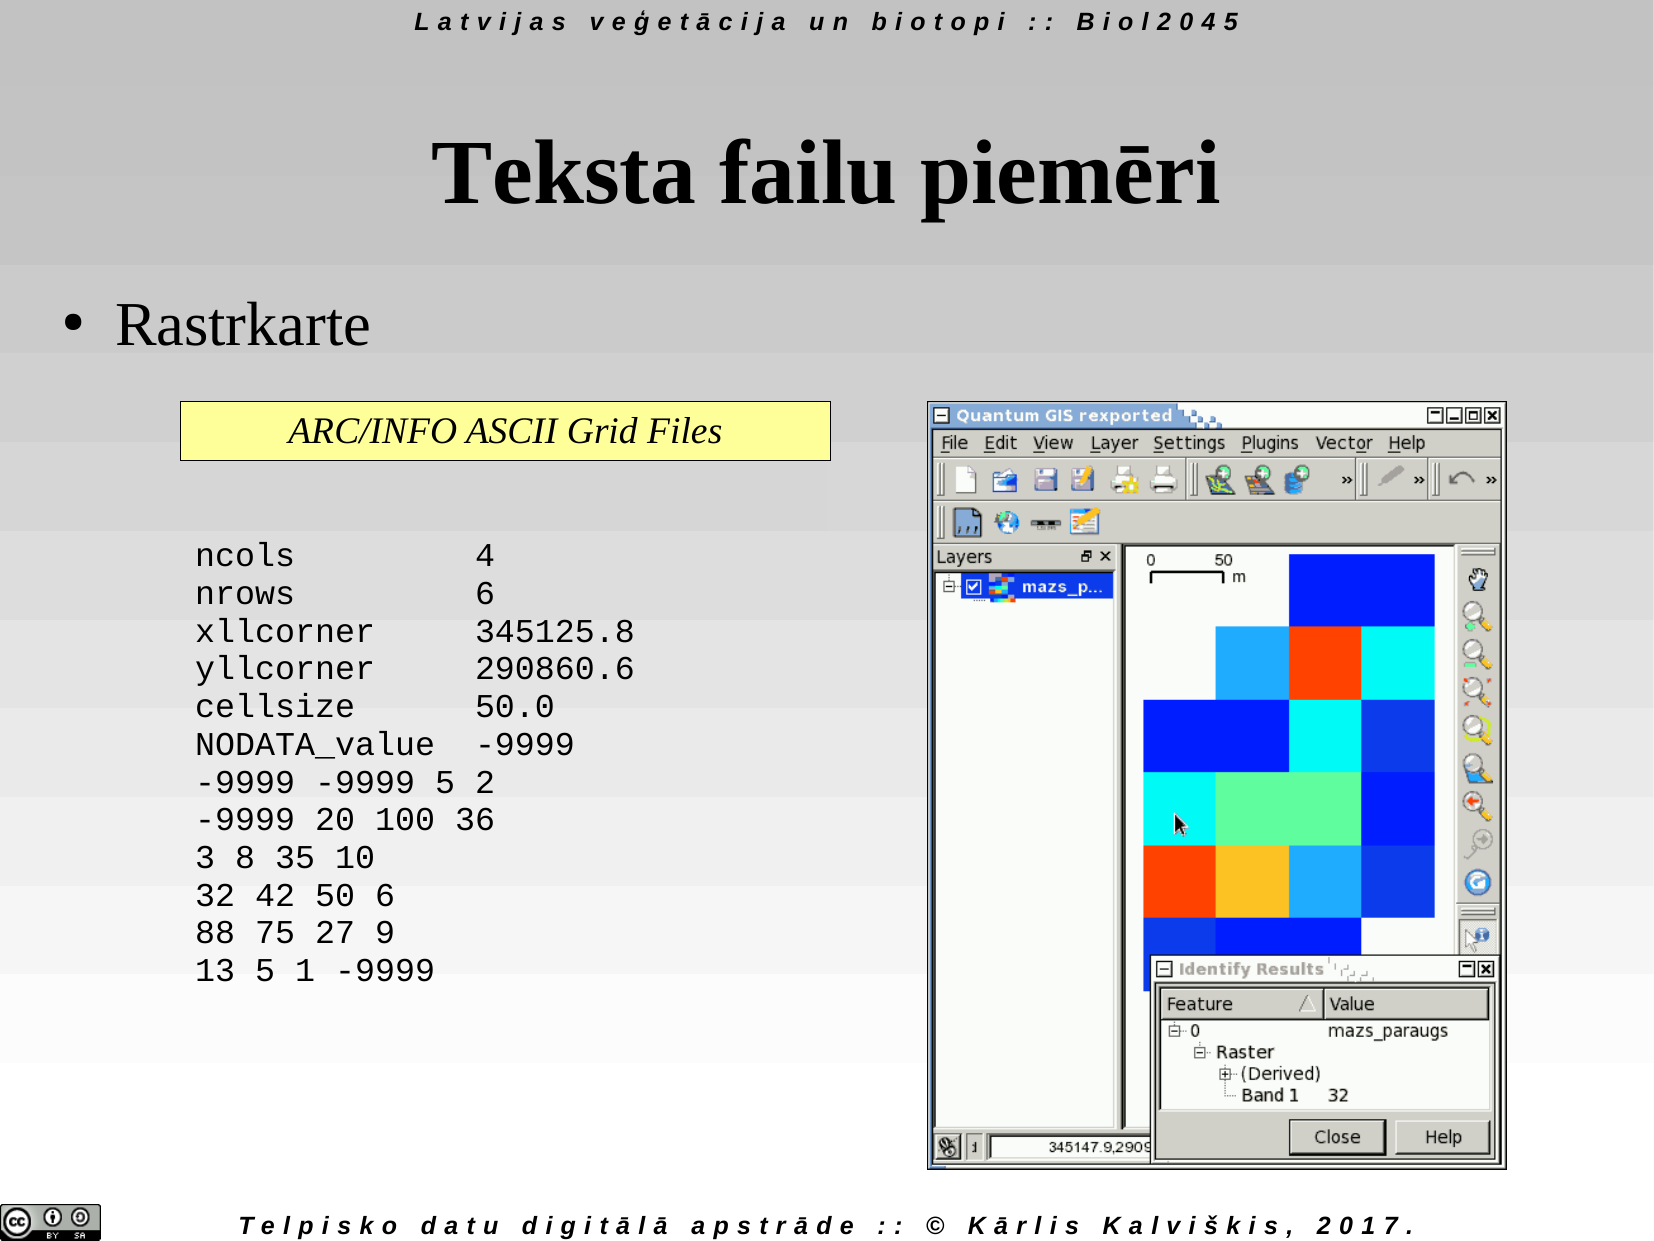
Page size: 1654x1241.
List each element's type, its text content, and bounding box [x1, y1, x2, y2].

text_box ARC/INFO ASCII Grid Files [180, 401, 831, 461]
list Rastrkarte [44, 289, 1610, 1113]
text_box ncols 4 nrows 6 xllcorner 345125.8 yllcorner 290860.6 cellsize 50.0 NODATA_value -9999 -9999 -9999 5 2 -9999 20 100 36 3 8 35 10 32 42 50 6 88 75 27 9 13 5 1 -9999 [180, 531, 651, 1037]
title Teksta failu piemēri [29, 49, 1625, 296]
picture [0, 0, 1654, 1241]
